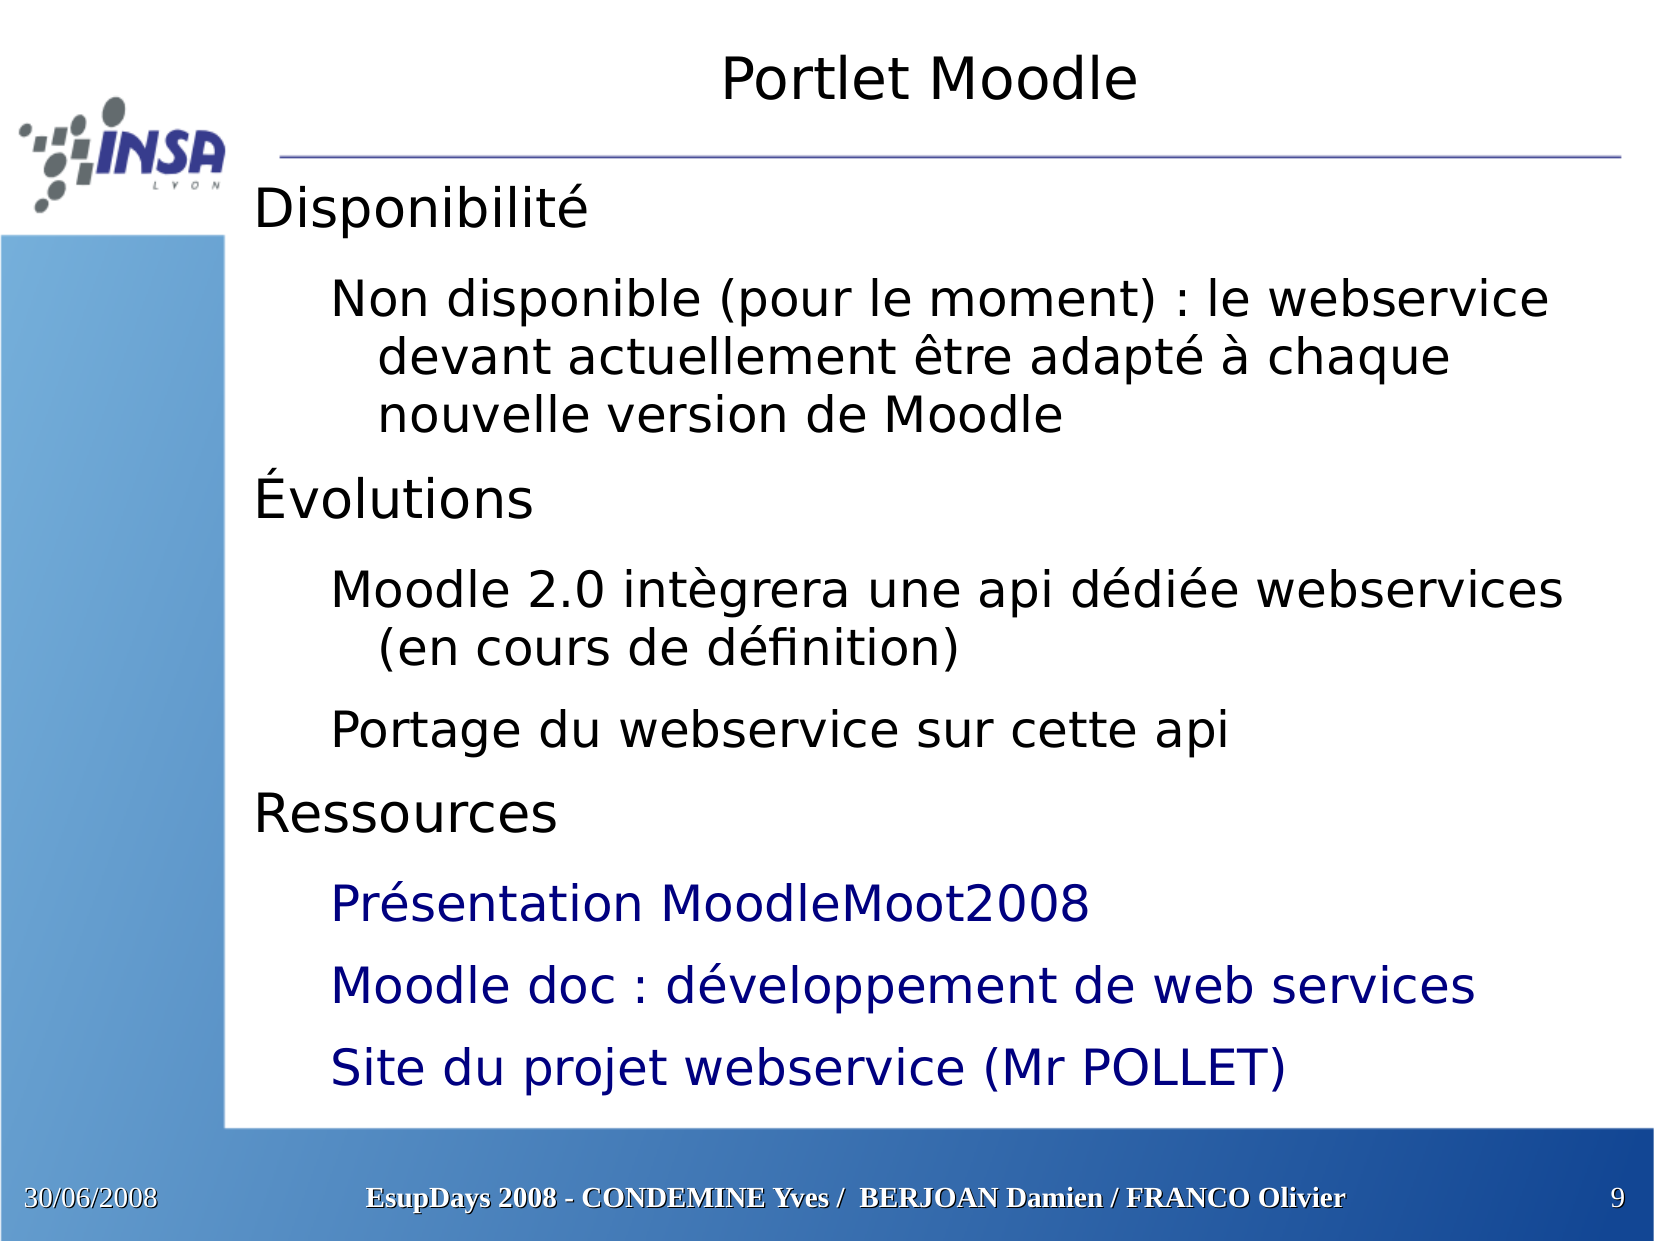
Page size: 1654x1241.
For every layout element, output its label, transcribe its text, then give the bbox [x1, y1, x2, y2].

list Disponibilité Non disponible (pour le moment) : le webservice devant actuellement être adapté à chaque nouvelle version de Moodle Évolutions Moodle 2.0 intègrera une api dédiée webservices (en cours de définition) Portage du webservice sur cette api Ressources Présentation MoodleMoot2008 Moodle doc : développement de web services Site du projet webservice (Mr POLLET) [236, 177, 1625, 1123]
title Portlet Moodle [236, 11, 1625, 148]
picture [0, 0, 1654, 1241]
